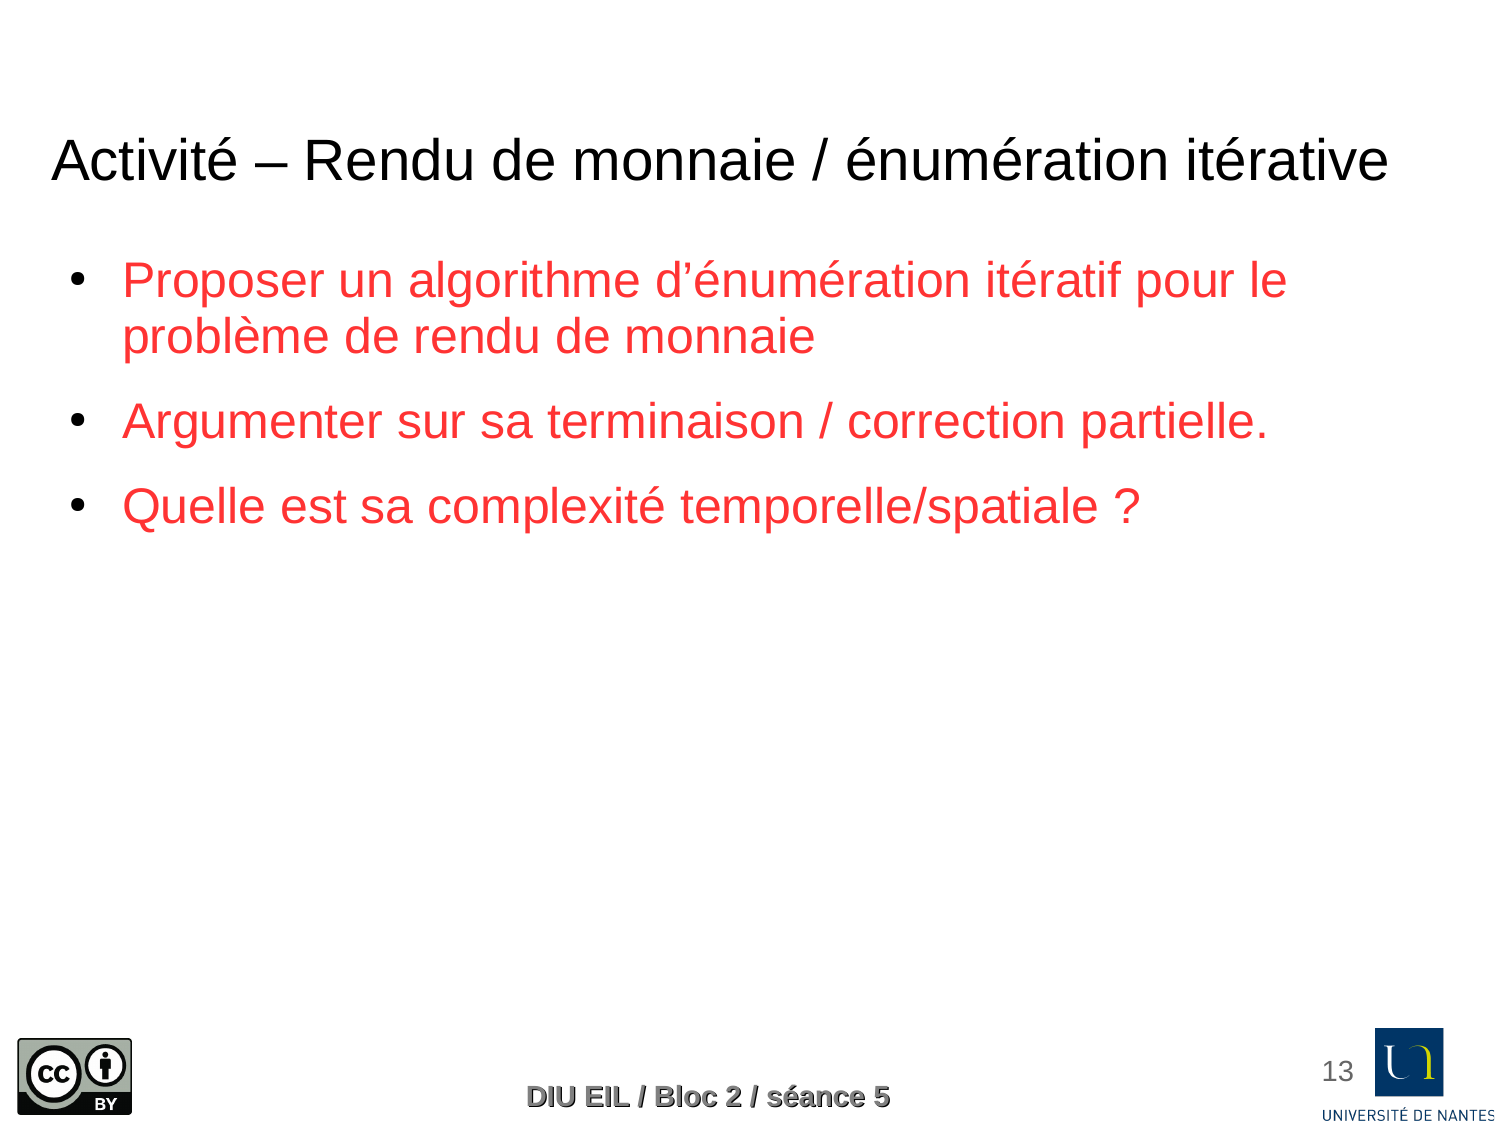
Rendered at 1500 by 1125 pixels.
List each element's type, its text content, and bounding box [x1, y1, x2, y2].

title Activité – Rendu de monnaie / énumération itérative [51, 97, 1449, 223]
picture [1323, 1028, 1495, 1121]
list Proposer un algorithme d’énumération itératif pour le problème de rendu de monnaie Argumenter sur sa terminaison / correction partielle. Quelle est sa complexité temporelle/spatiale ? [51, 252, 1449, 1064]
picture [17, 1038, 132, 1115]
